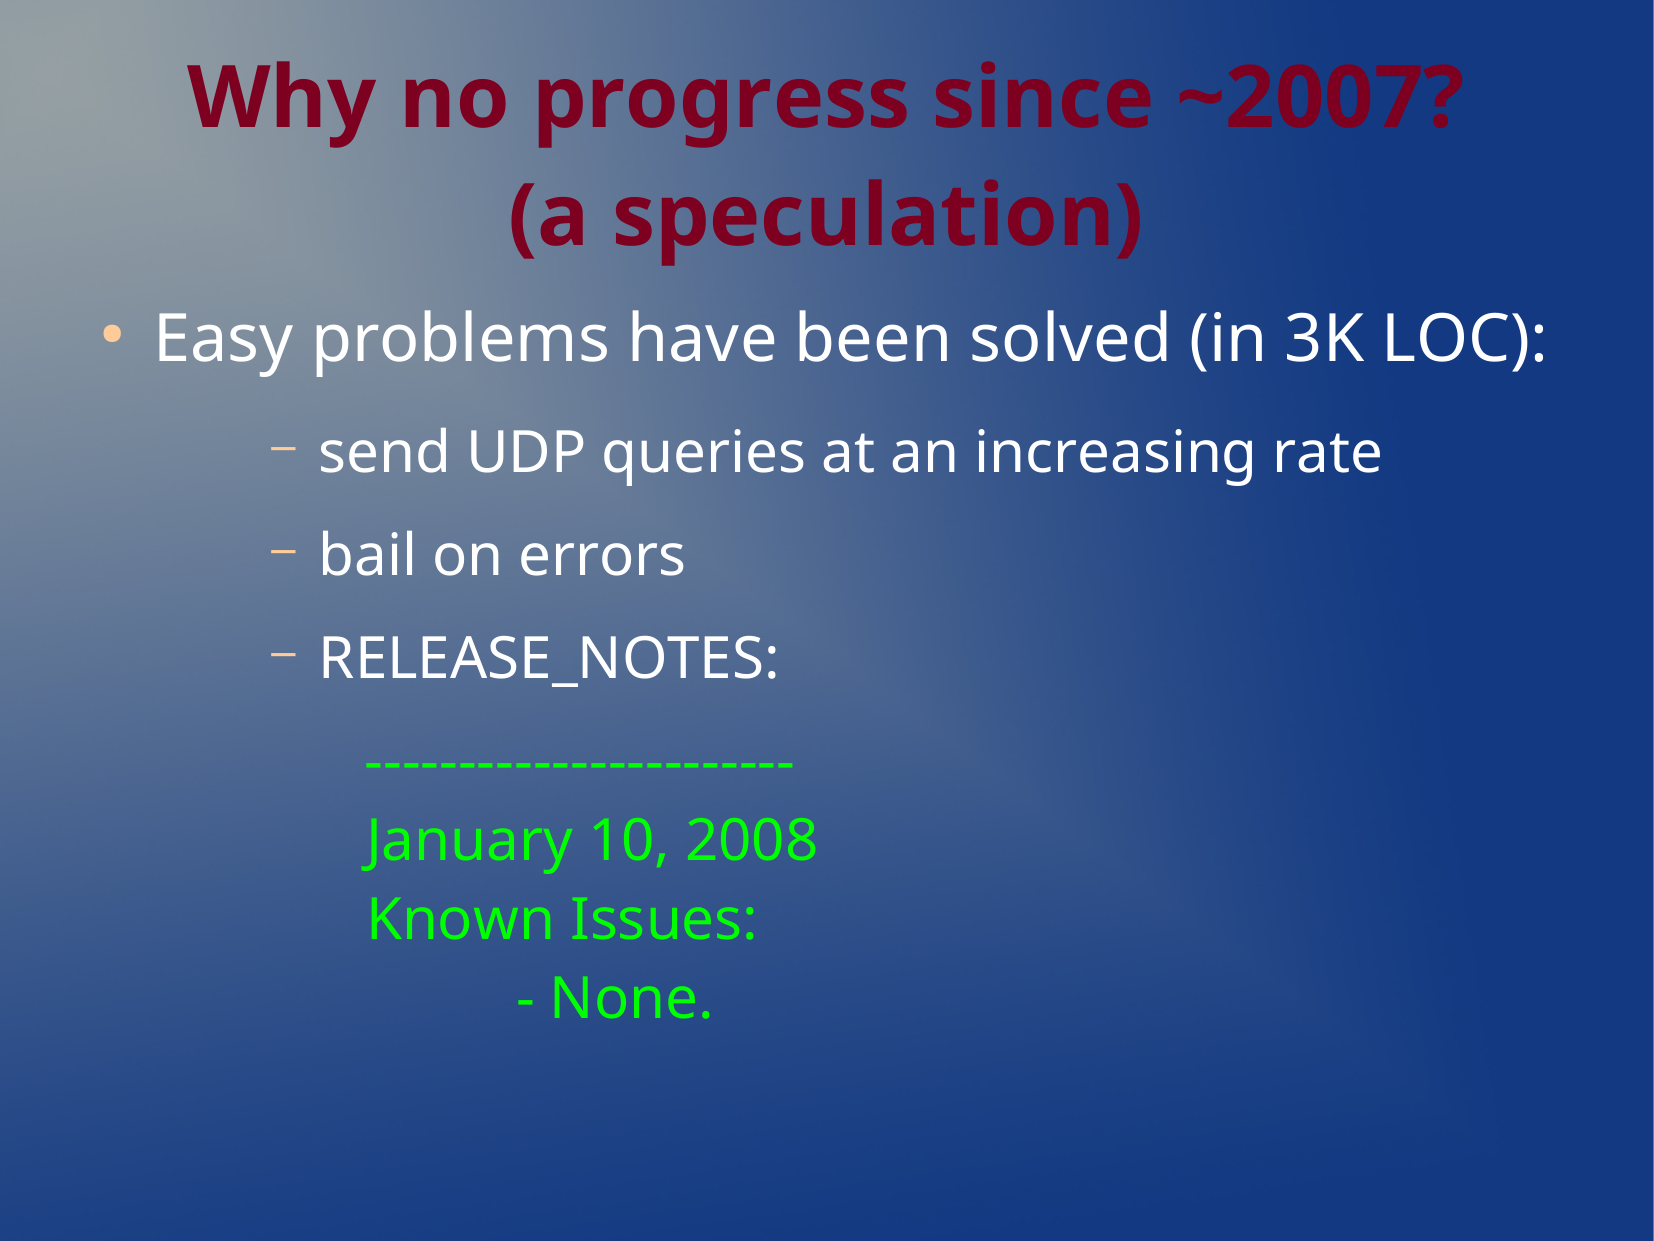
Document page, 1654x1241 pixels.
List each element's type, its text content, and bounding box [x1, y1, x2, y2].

picture [0, 0, 1654, 1241]
title Why no progress since ~2007? (a speculation) [82, 14, 1571, 290]
list Easy problems have been solved (in 3K LOC): send UDP queries at an increasing rate bail on errors RELEASE_NOTES: ----------------------- January 10, 2008 Known Issues: - None. [82, 290, 1571, 1093]
